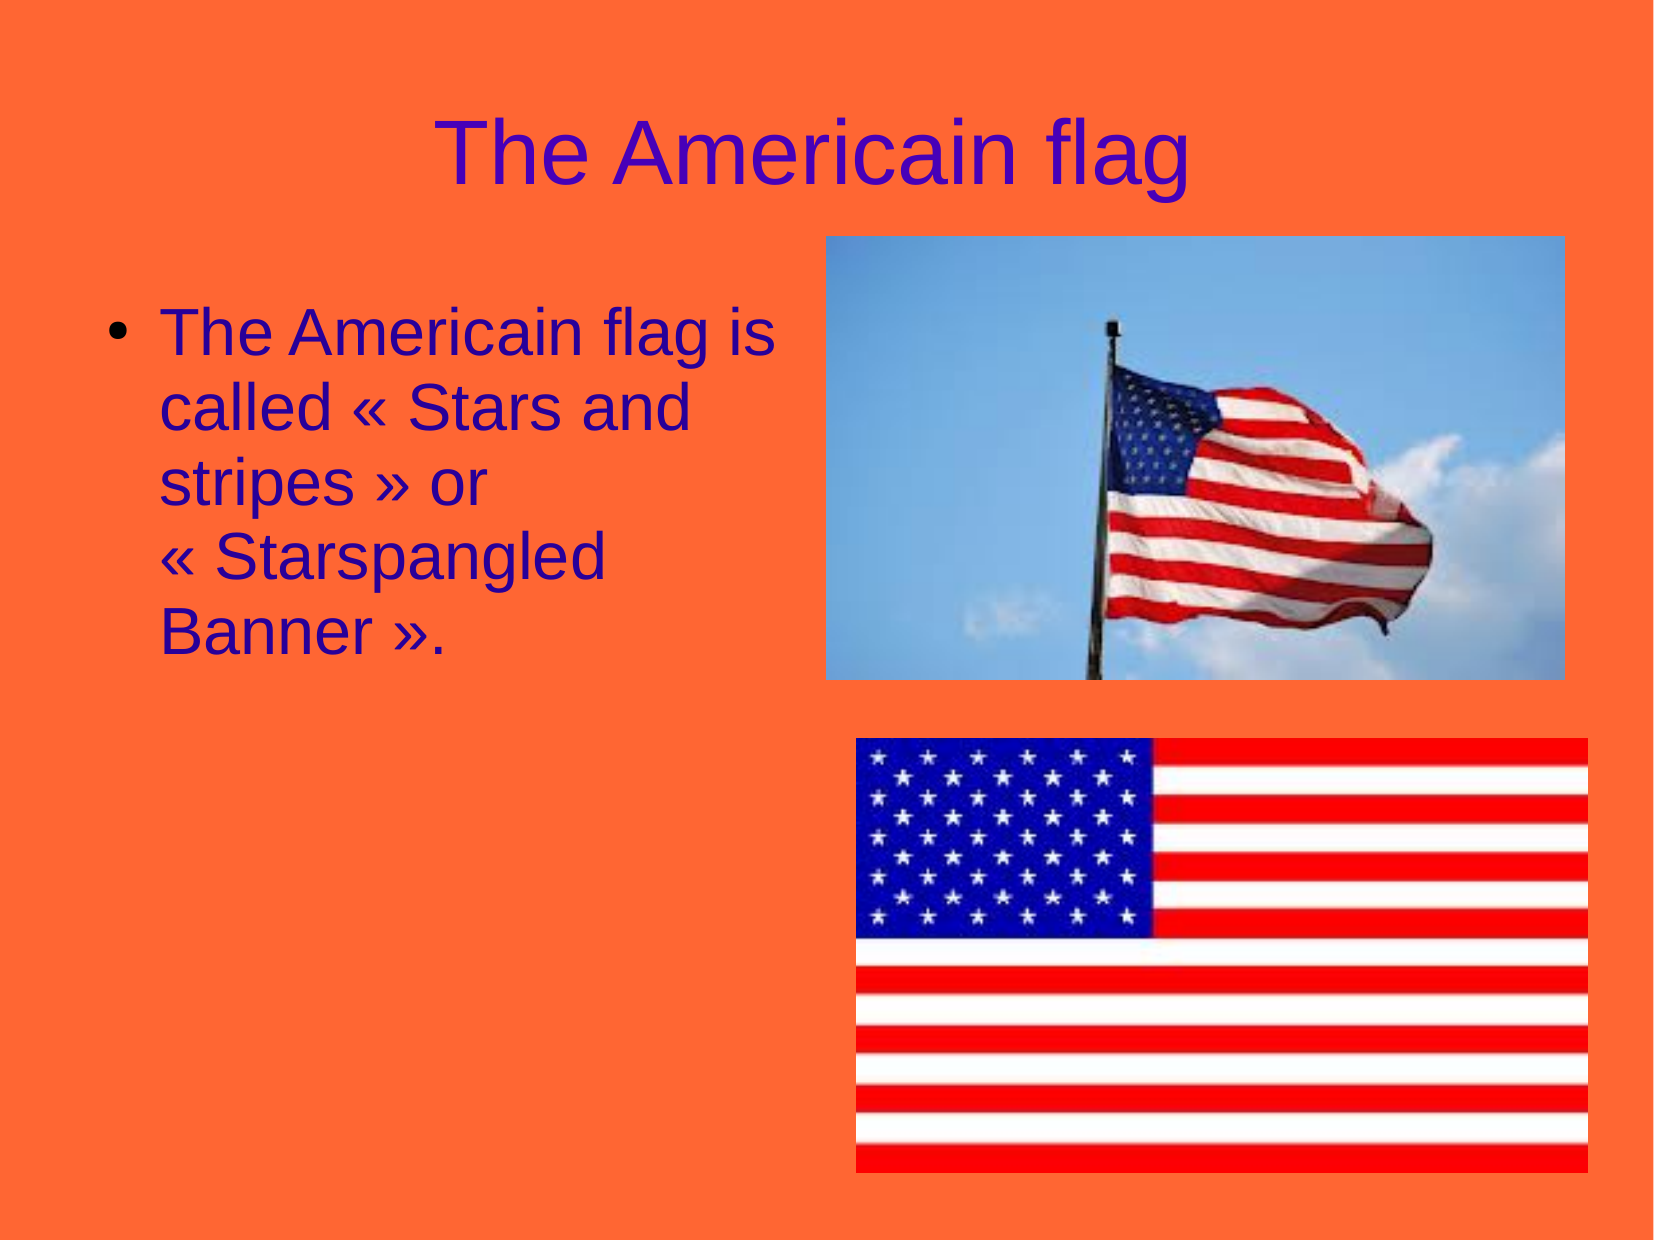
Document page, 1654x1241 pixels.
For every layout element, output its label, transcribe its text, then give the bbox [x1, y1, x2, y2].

title The Americain flag [82, 49, 1571, 257]
picture [826, 236, 1565, 680]
picture [856, 738, 1588, 1173]
list The Americain flag is called « Stars and stripes » or « Starspangled Banner ». [88, 295, 815, 1114]
